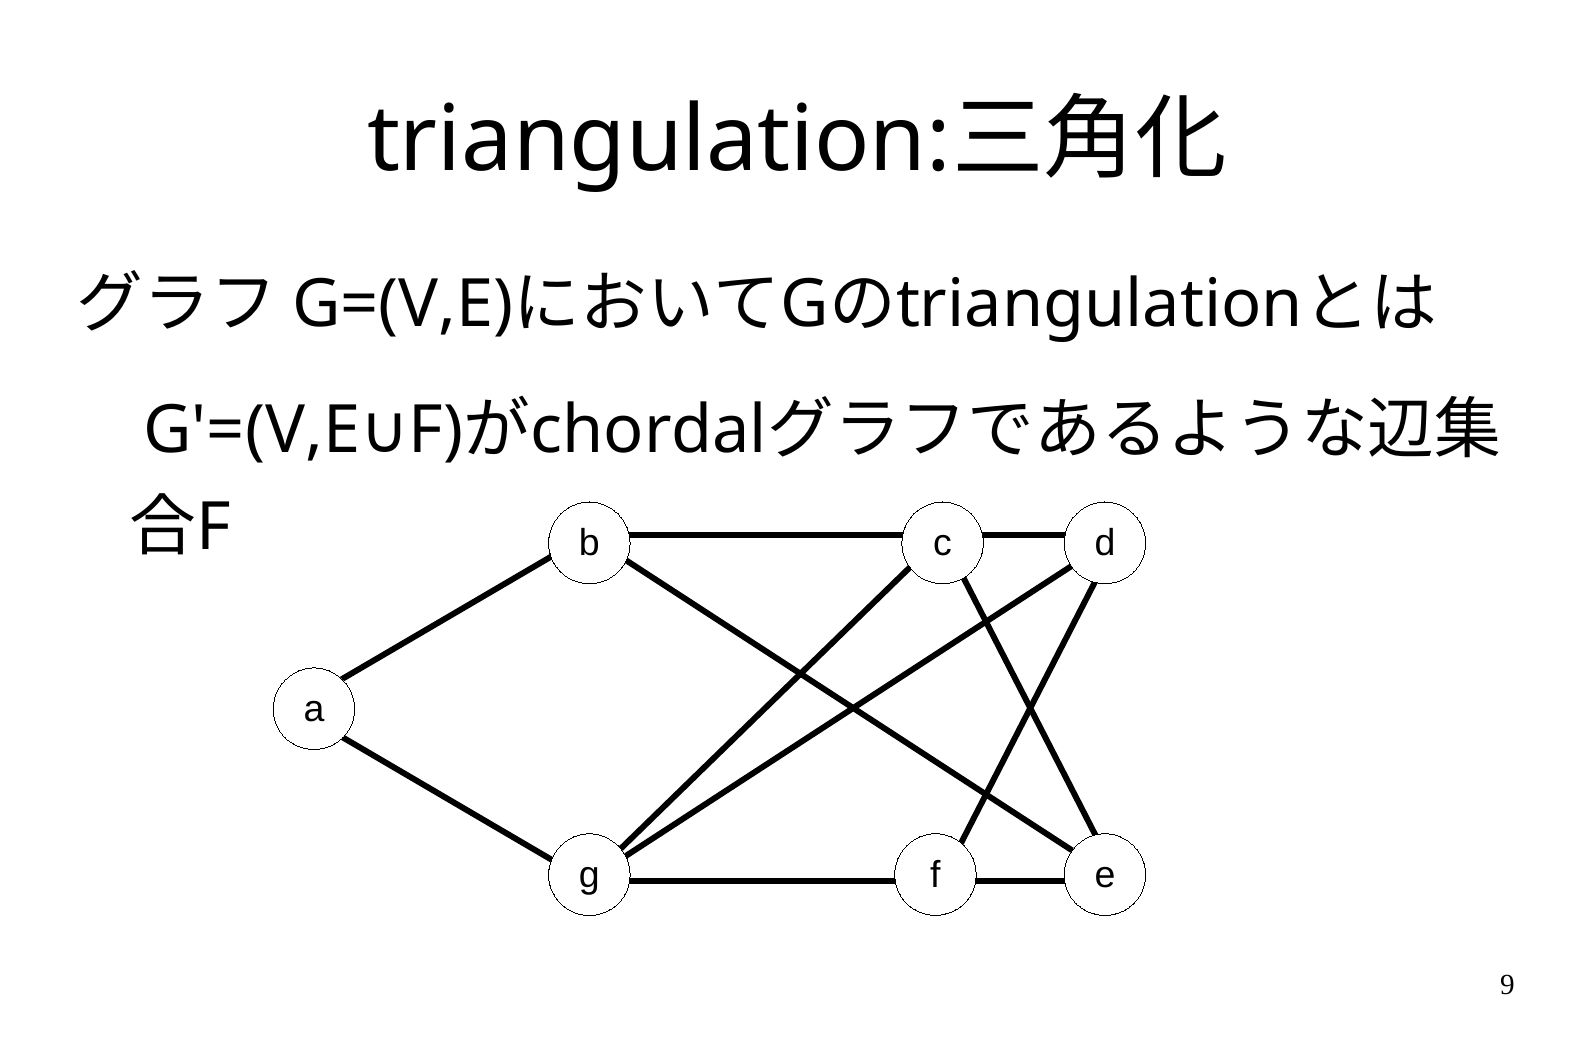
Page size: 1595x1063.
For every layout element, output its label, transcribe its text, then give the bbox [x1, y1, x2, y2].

text_box e [1064, 833, 1146, 916]
text_box g [548, 833, 631, 916]
text_box a [273, 667, 355, 750]
text_box d [1064, 501, 1146, 584]
title triangulation:三角化 [79, 42, 1515, 220]
text_box c [901, 501, 984, 584]
text_box f [894, 833, 977, 916]
list グラフ G=(V,E)においてGのtriangulationとは G'=(V,E∪F)がchordalグラフであるような辺集合F [59, 248, 1536, 936]
text_box b [548, 501, 631, 584]
